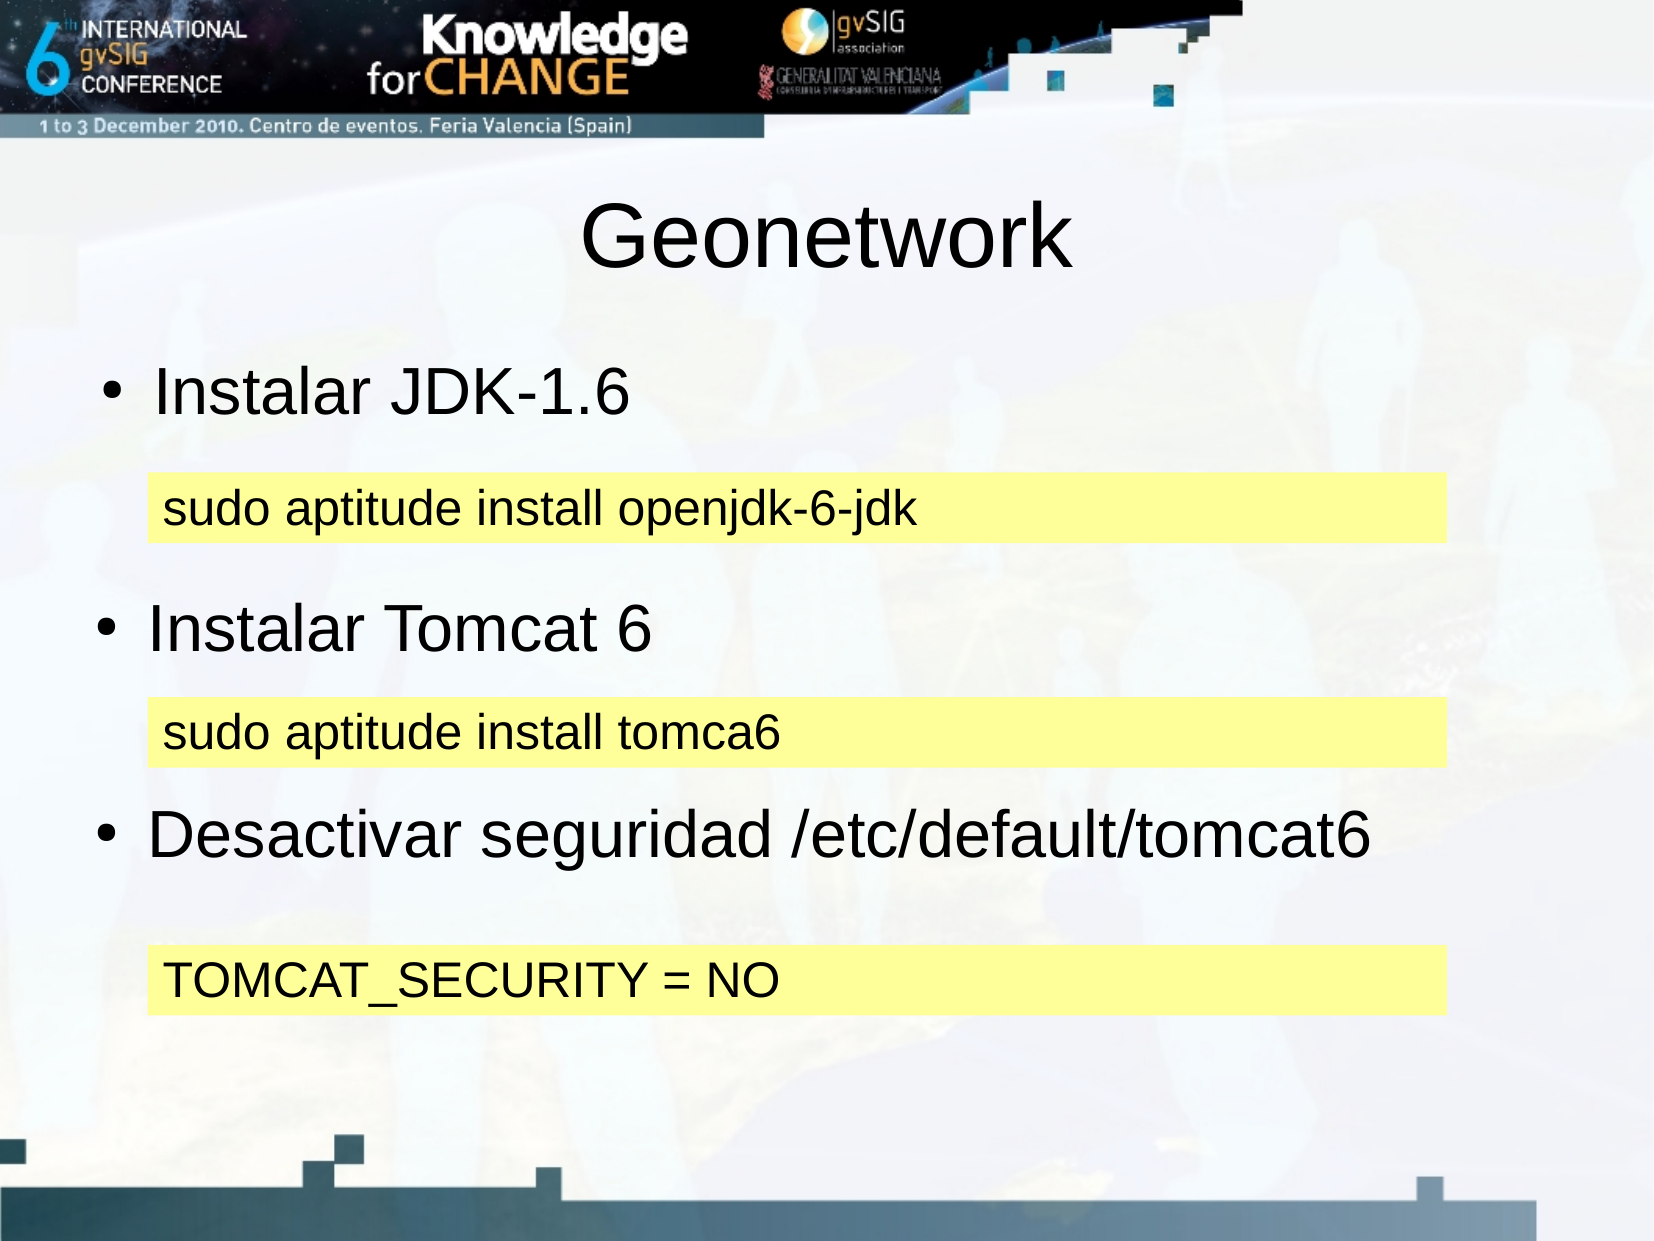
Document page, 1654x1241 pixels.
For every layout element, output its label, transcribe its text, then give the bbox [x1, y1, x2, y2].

text_box sudo aptitude install tomca6 [147, 697, 1447, 768]
list Instalar JDK-1.6 [82, 354, 1571, 443]
text_box sudo aptitude install openjdk-6-jdk [147, 472, 1447, 544]
title Geonetwork [82, 155, 1571, 318]
picture [0, 0, 1654, 1241]
text_box TOMCAT_SECURITY = NO [147, 944, 1447, 1016]
list Desactivar seguridad /etc/default/tomcat6 [76, 797, 1565, 886]
list Instalar Tomcat 6 [76, 590, 1565, 680]
